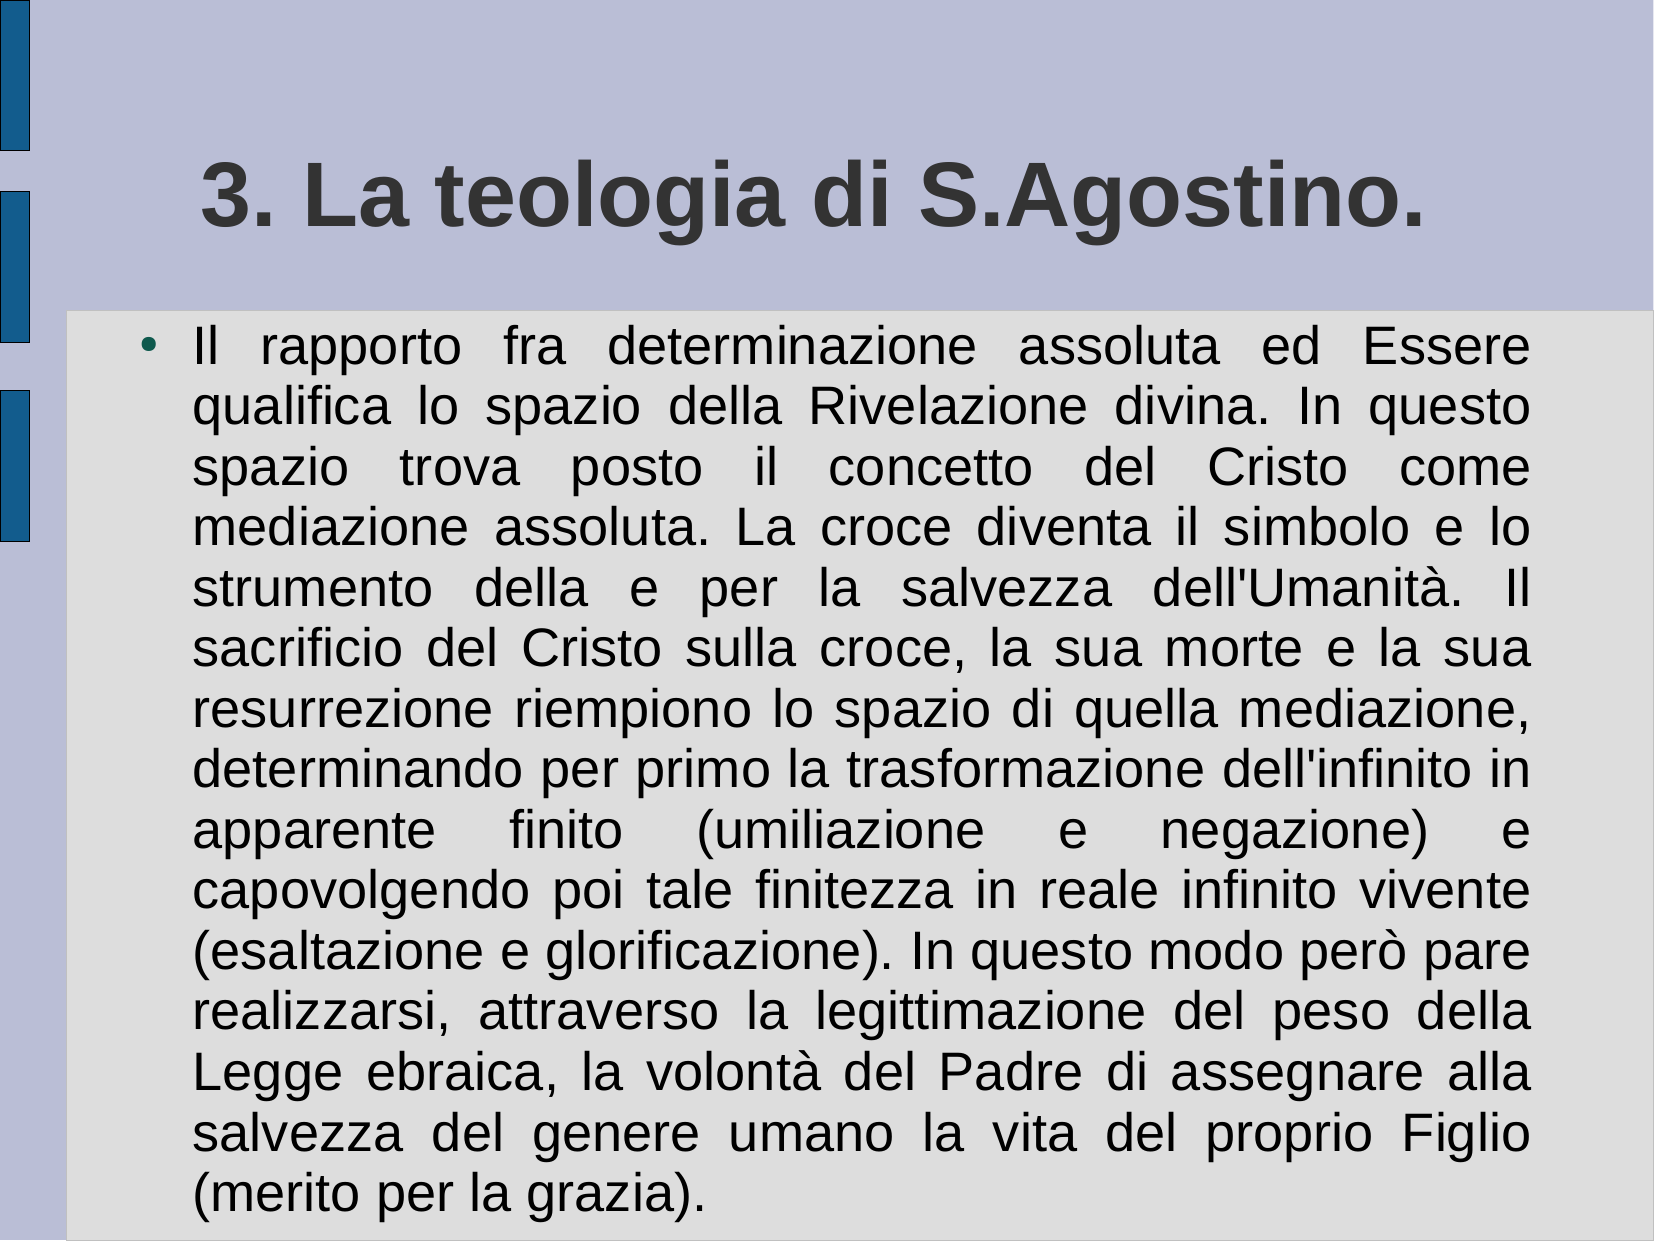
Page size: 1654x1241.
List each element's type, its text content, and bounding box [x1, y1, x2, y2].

list Il rapporto fra determinazione assoluta ed Essere qualifica lo spazio della Rivelazione divina. In questo spazio trova posto il concetto del Cristo come mediazione assoluta. La croce diventa il simbolo e lo strumento della e per la salvezza dell'Umanità. Il sacrificio del Cristo sulla croce, la sua morte e la sua resurrezione riempiono lo spazio di quella mediazione, determinando per primo la trasformazione dell'infinito in apparente finito (umiliazione e negazione) e capovolgendo poi tale finitezza in reale infinito vivente (esaltazione e glorificazione). In questo modo però pare realizzarsi, attraverso la legittimazione del peso della Legge ebraica, la volontà del Padre di assegnare alla salvezza del genere umano la vita del proprio Figlio (merito per la grazia). [121, 315, 1534, 1224]
title 3. La teologia di S.Agostino. [121, 91, 1534, 299]
